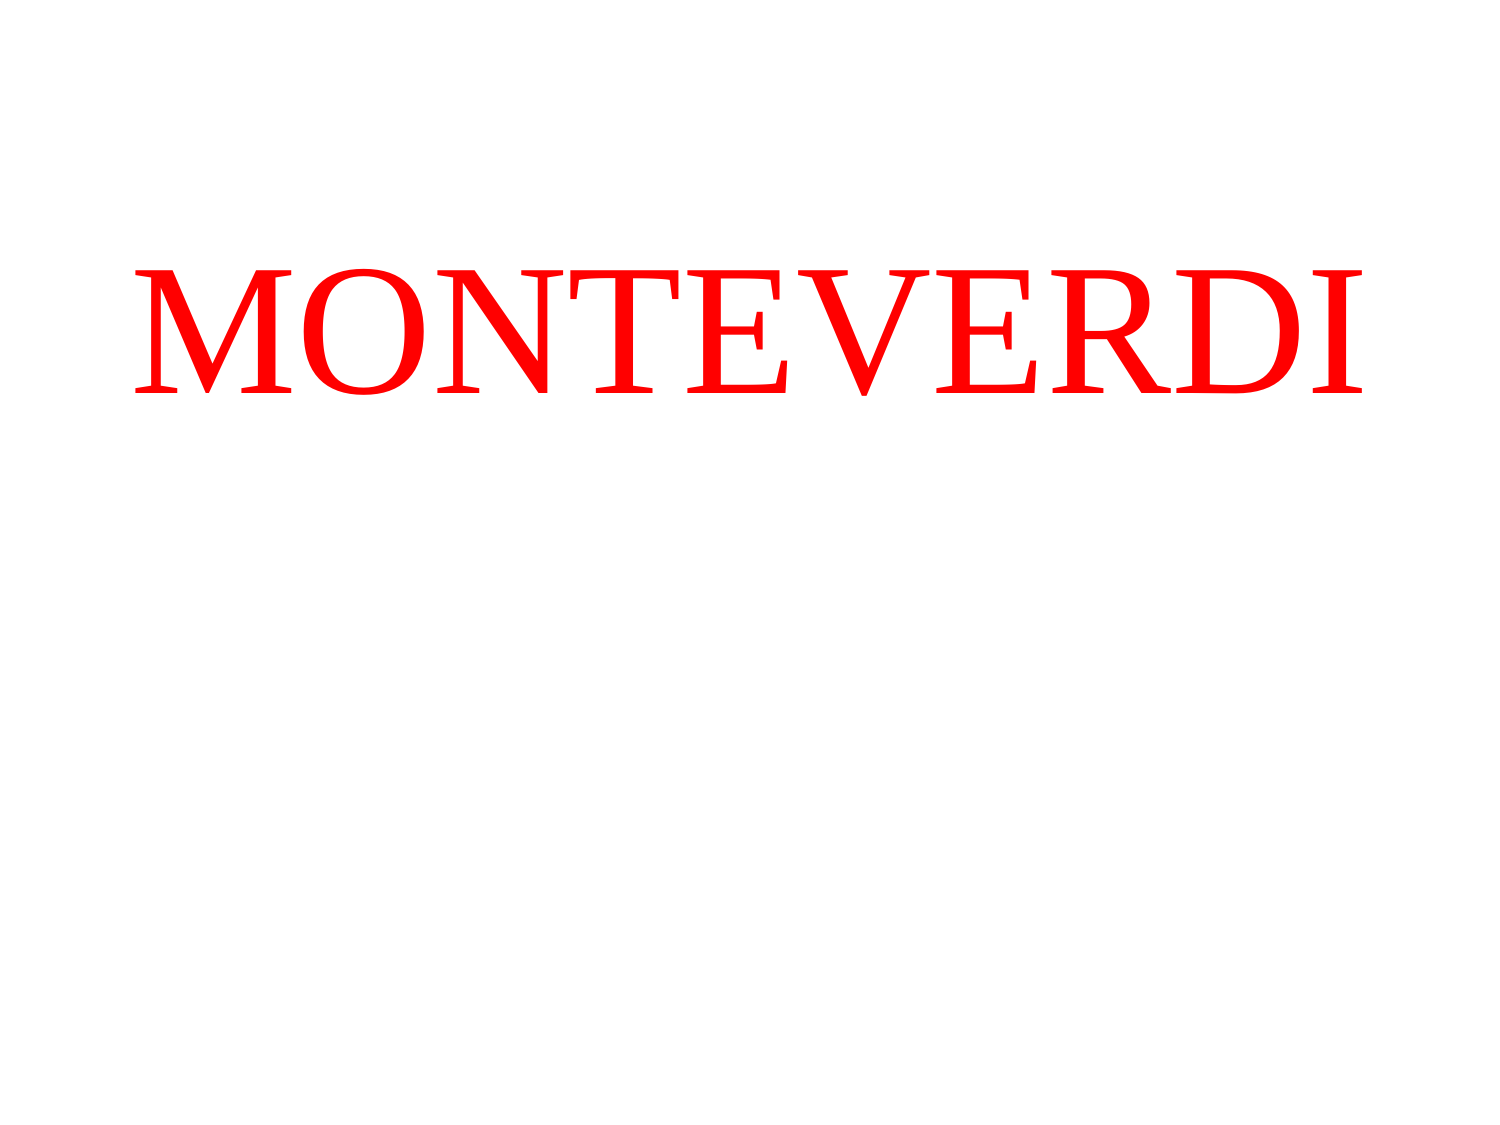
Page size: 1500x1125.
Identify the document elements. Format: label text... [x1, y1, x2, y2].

title MONTEVERDI [112, 0, 1388, 439]
